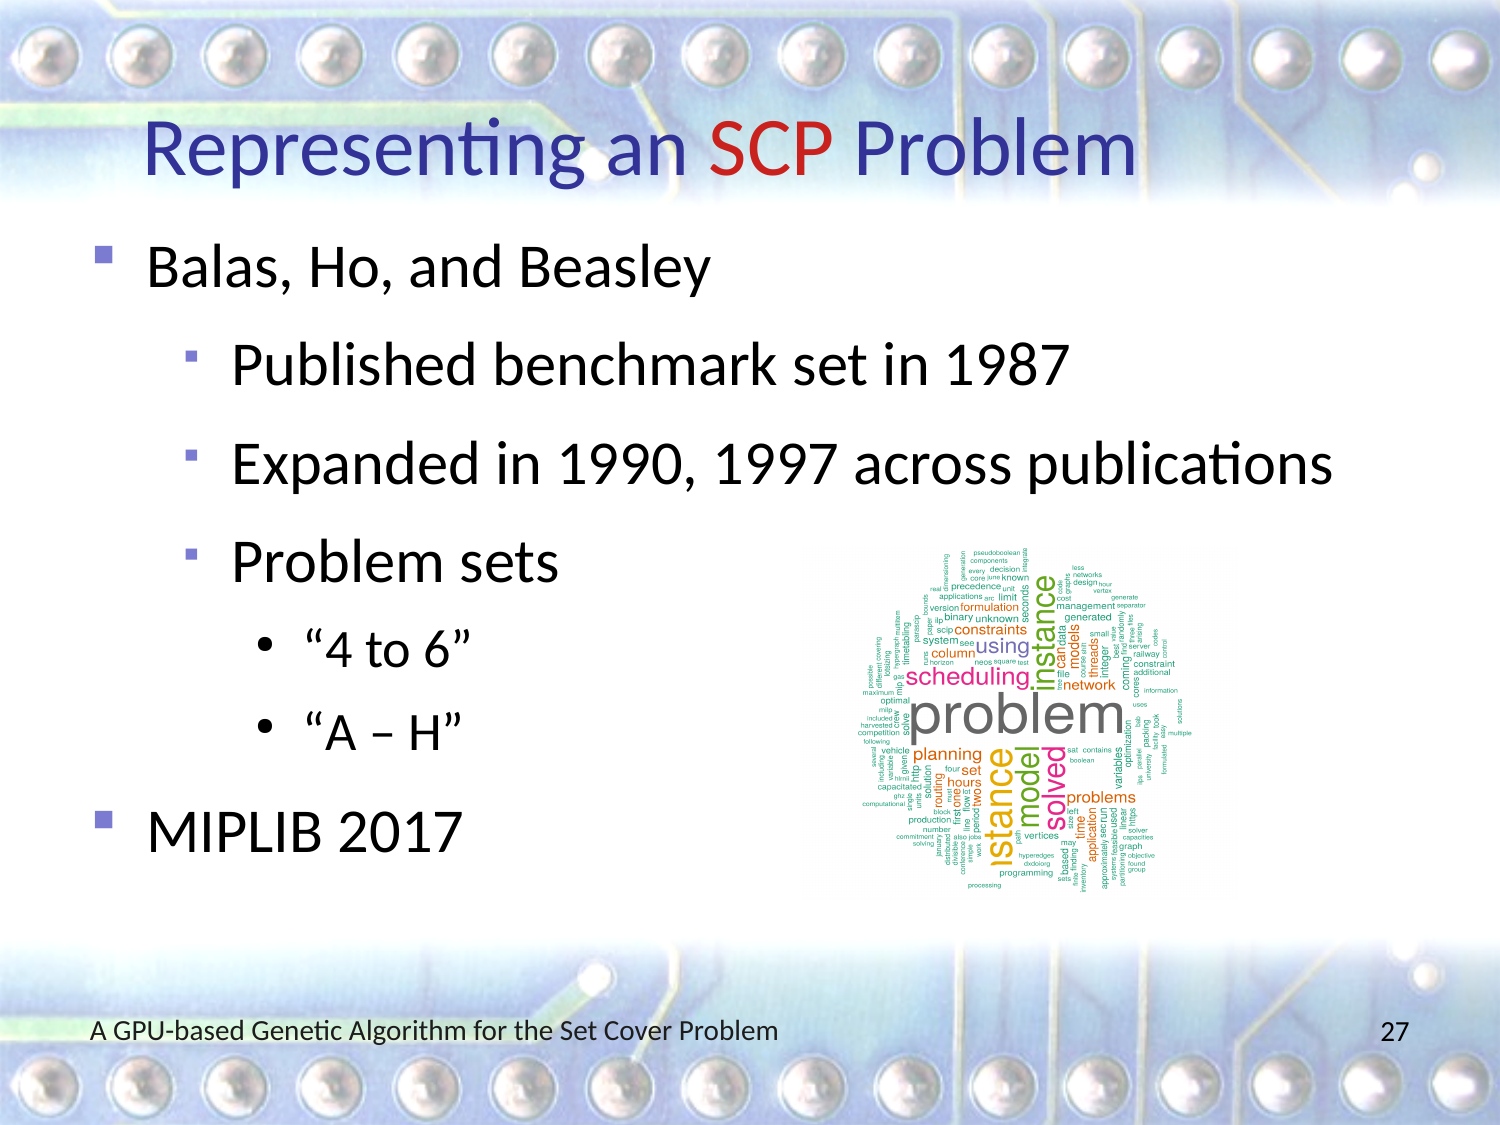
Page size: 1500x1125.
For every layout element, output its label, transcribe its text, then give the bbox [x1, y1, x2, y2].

title Representing an SCP Problem [75, 89, 1425, 195]
picture [801, 546, 1238, 901]
picture [0, 0, 1500, 261]
list Balas, Ho, and Beasley Published benchmark set in 1987 Expanded in 1990, 1997 across publications Problem sets “4 to 6” “A – H” MIPLIB 2017 [75, 217, 1425, 953]
slide_number A GPU-based Genetic Algorithm for the Set Cover Problem [74, 979, 1113, 1055]
picture [0, 884, 1500, 1125]
